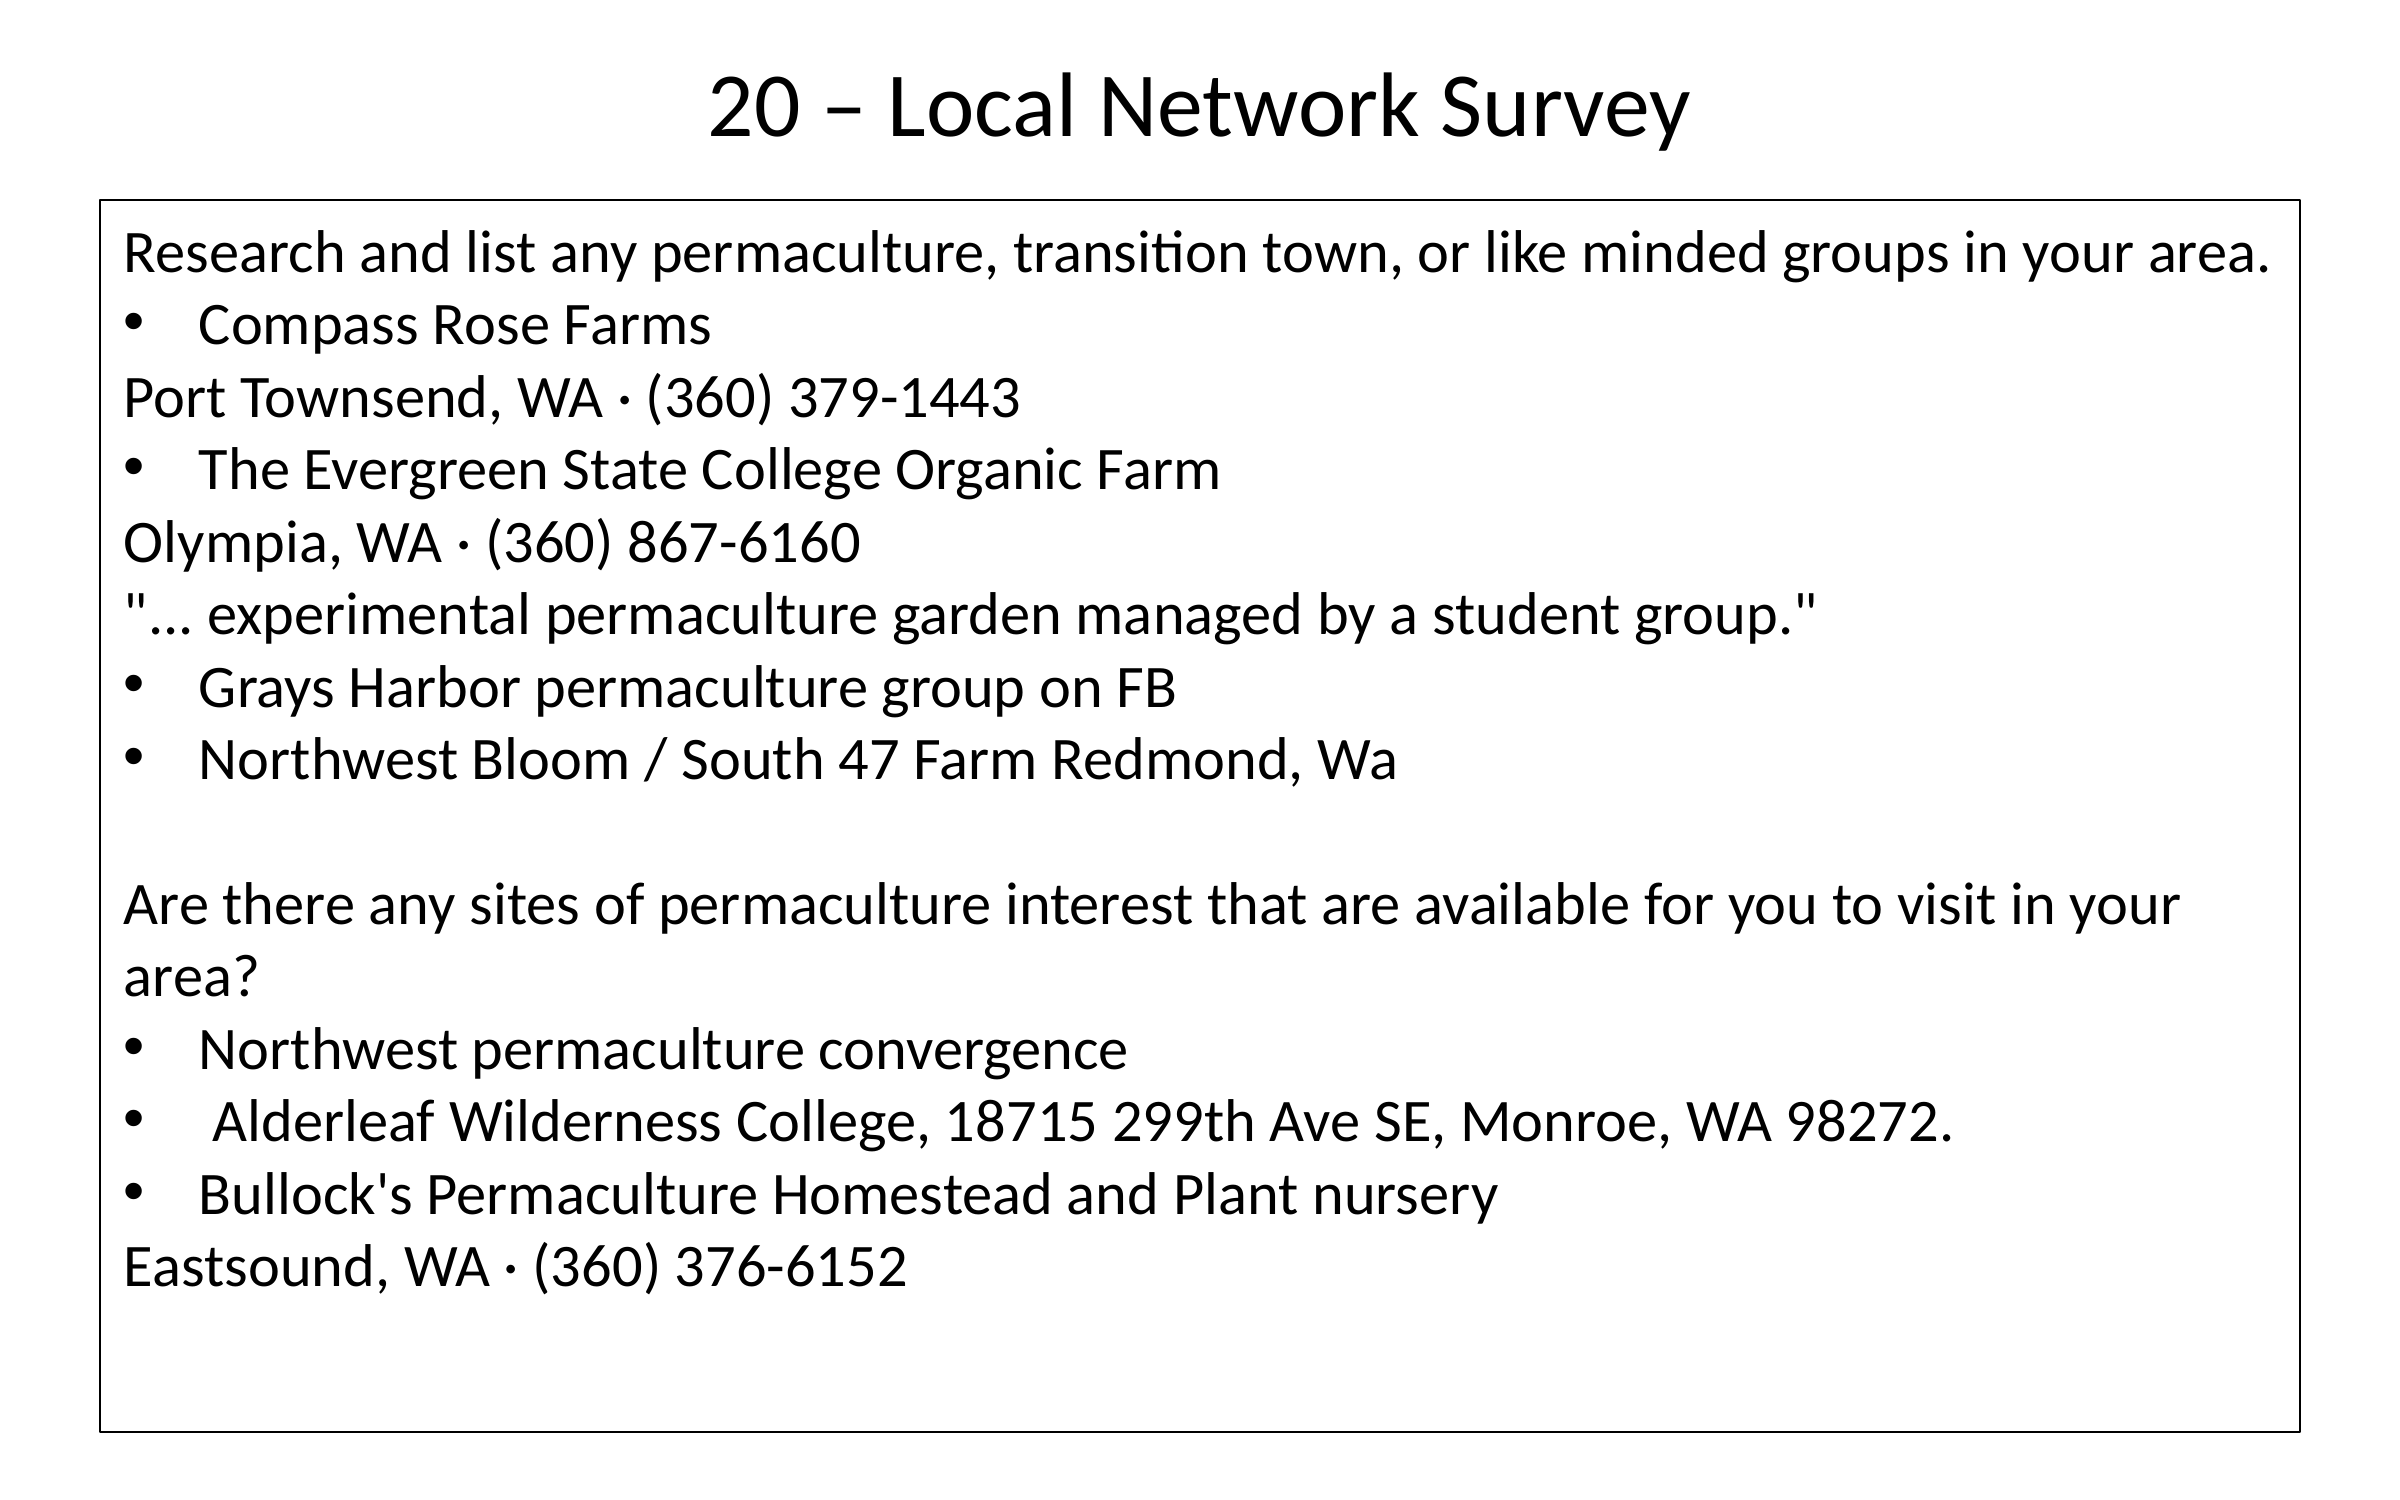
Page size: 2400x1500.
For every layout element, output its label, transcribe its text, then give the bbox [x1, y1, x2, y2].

text_box Research and list any permaculture, transition town, or like minded groups in your area. Compass Rose Farms Port Townsend, WA · (360) 379-1443 The Evergreen State College Organic Farm Olympia, WA · (360) 867-6160 "... experimental permaculture garden managed by a student group." Grays Harbor permaculture group on FB Northwest Bloom / South 47 Farm Redmond, Wa Are there any sites of permaculture interest that are available for you to visit in your area? Northwest permaculture convergence Alderleaf Wilderness College, 18715 299th Ave SE, Monroe, WA 98272. Bullock's Permaculture Homestead and Plant nursery Eastsound, WA · (360) 376-6152 [99, 199, 2300, 1432]
text_box 20 – Local Network Survey [179, 33, 2220, 167]
